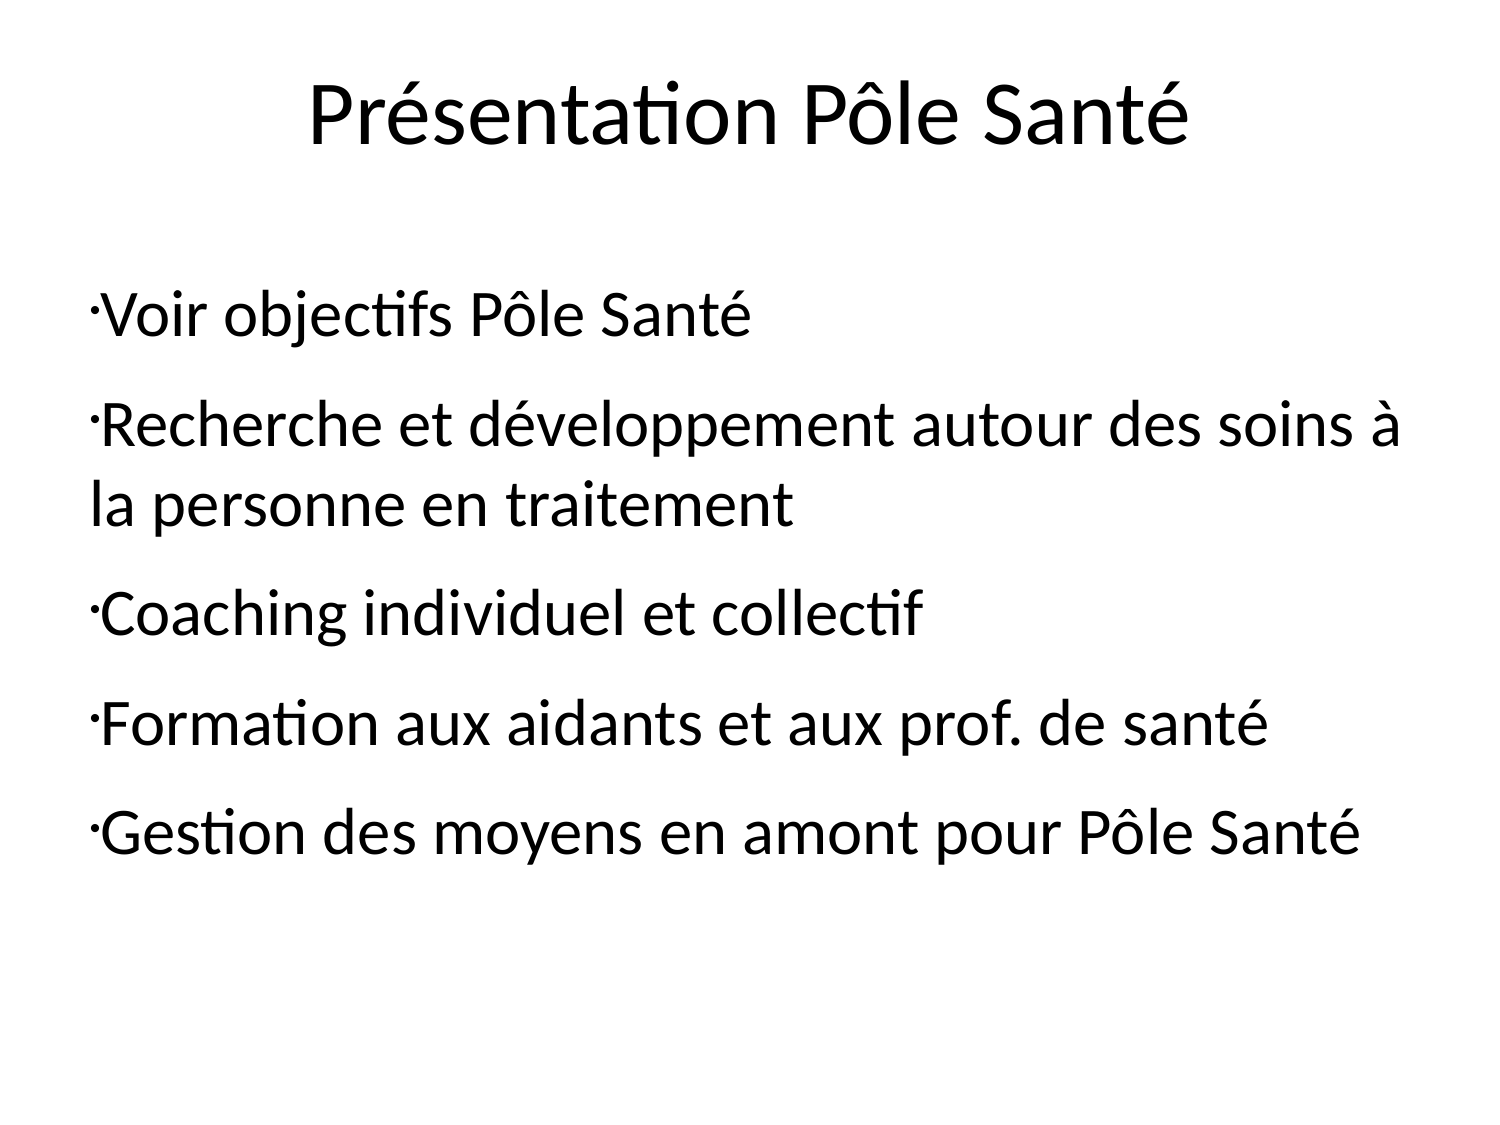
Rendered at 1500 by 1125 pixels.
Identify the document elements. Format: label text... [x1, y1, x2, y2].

list Voir objectifs Pôle Santé Recherche et développement autour des soins à la personne en traitement Coaching individuel et collectif Formation aux aidants et aux prof. de santé Gestion des moyens en amont pour Pôle Santé [75, 262, 1425, 1005]
title Présentation Pôle Santé [75, 45, 1425, 233]
